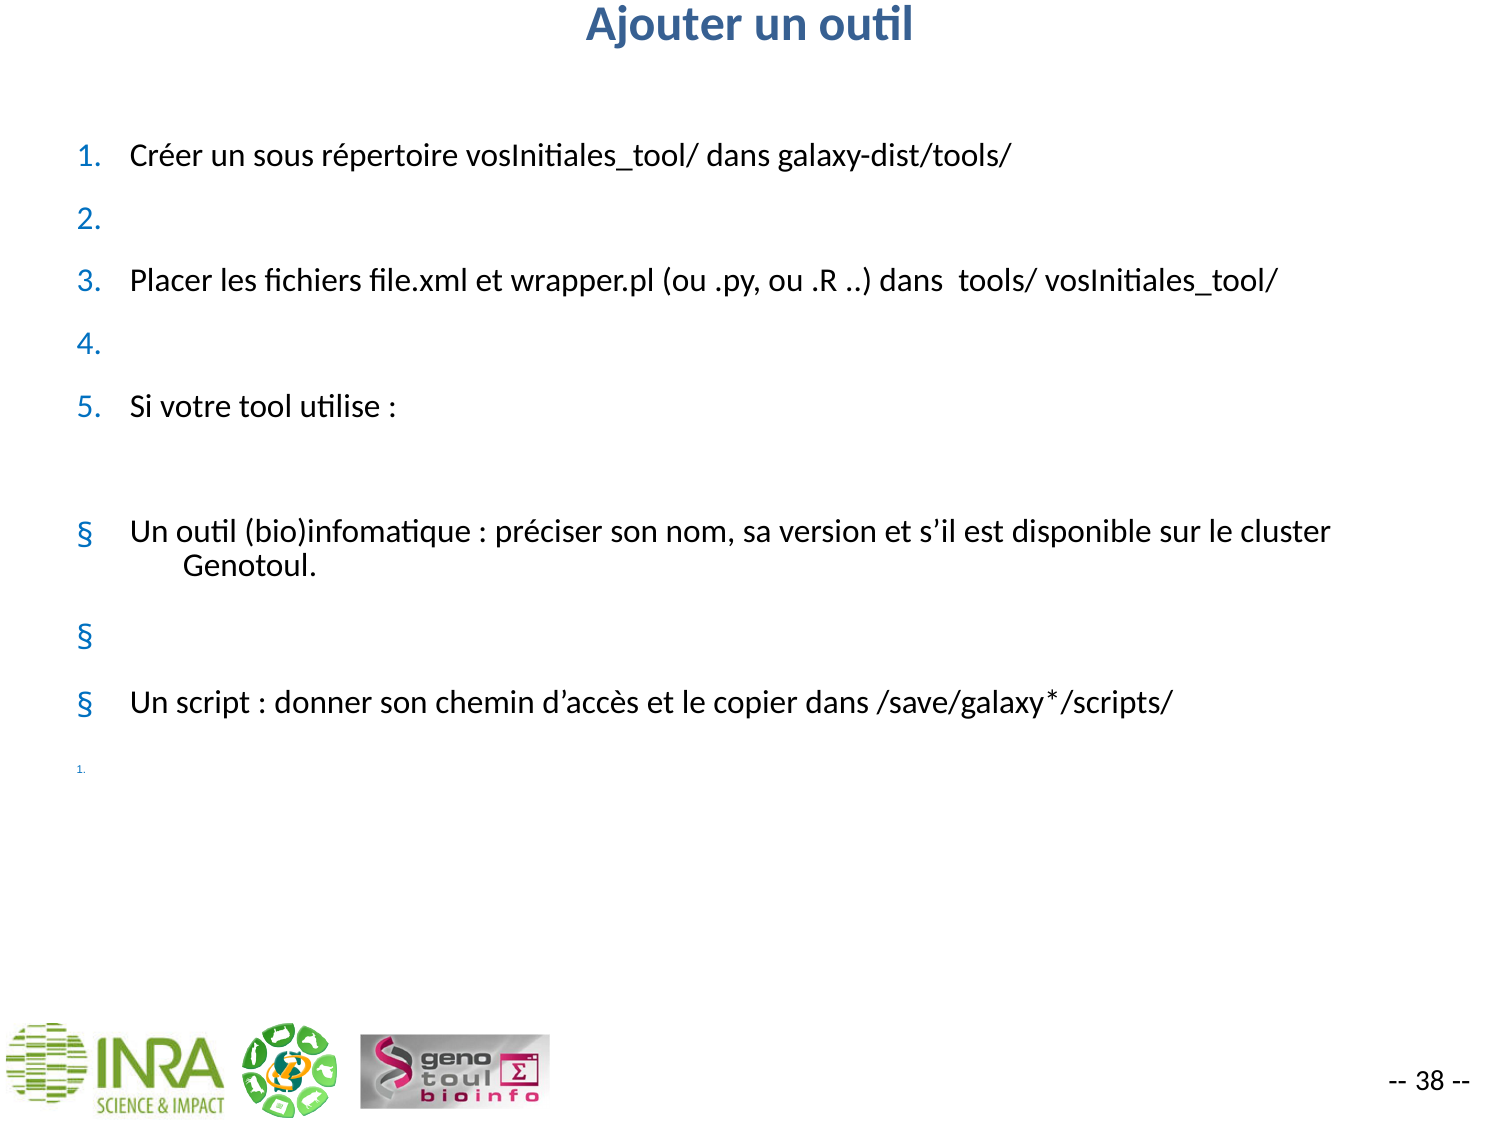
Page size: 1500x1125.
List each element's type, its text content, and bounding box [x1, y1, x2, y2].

text_box Ajouter un outil [0, 0, 1500, 73]
list Créer un sous répertoire vosInitiales_tool/ dans galaxy-dist/tools/ Placer les fichiers file.xml et wrapper.pl (ou .py, ou .R ..) dans tools/ vosInitiales_tool/ Si votre tool utilise : Un outil (bio)infomatique : préciser son nom, sa version et s’il est disponible sur le cluster Genotoul. Un script : donner son chemin d’accès et le copier dans /save/galaxy*/scripts/ [41, 141, 1447, 847]
